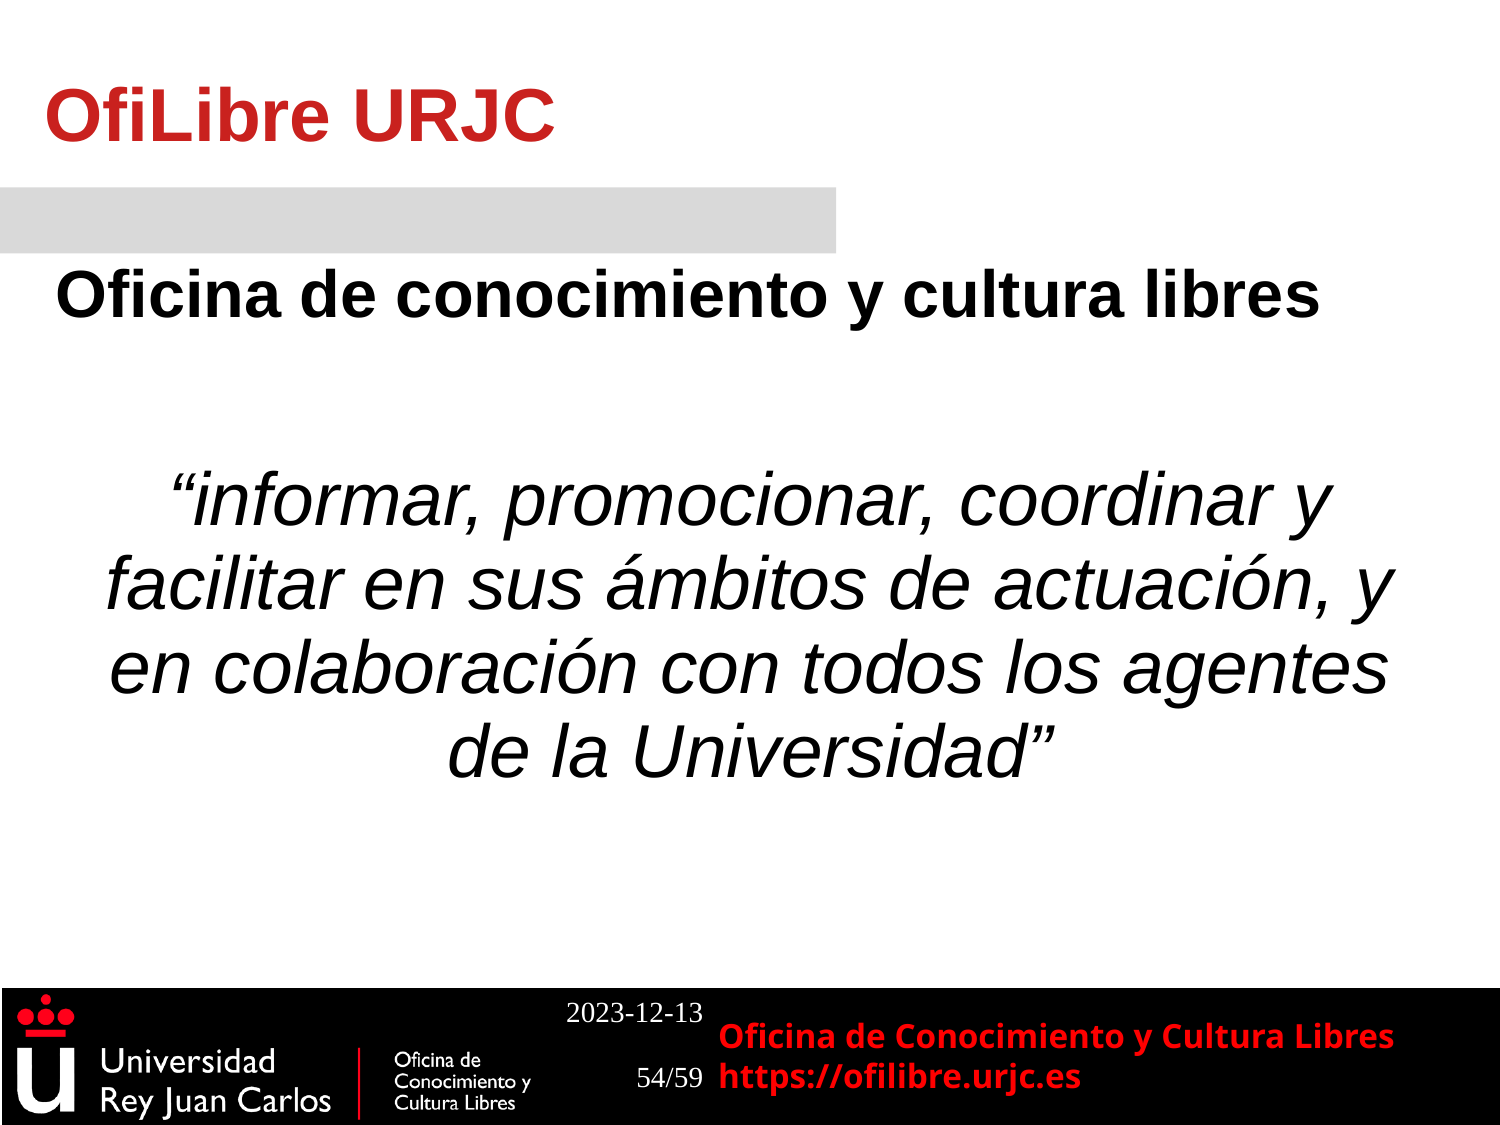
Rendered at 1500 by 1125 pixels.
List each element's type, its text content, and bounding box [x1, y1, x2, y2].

text_box OfiLibre URJC [30, 66, 1036, 249]
title [75, 7, 1425, 196]
picture [17, 994, 531, 1120]
text_box Oficina de conocimiento y cultura libres [40, 249, 1366, 346]
text_box “informar, promocionar, coordinar y facilitar en sus ámbitos de actuación, y en colaboración con todos los agentes de la Universidad” [45, 450, 1456, 856]
